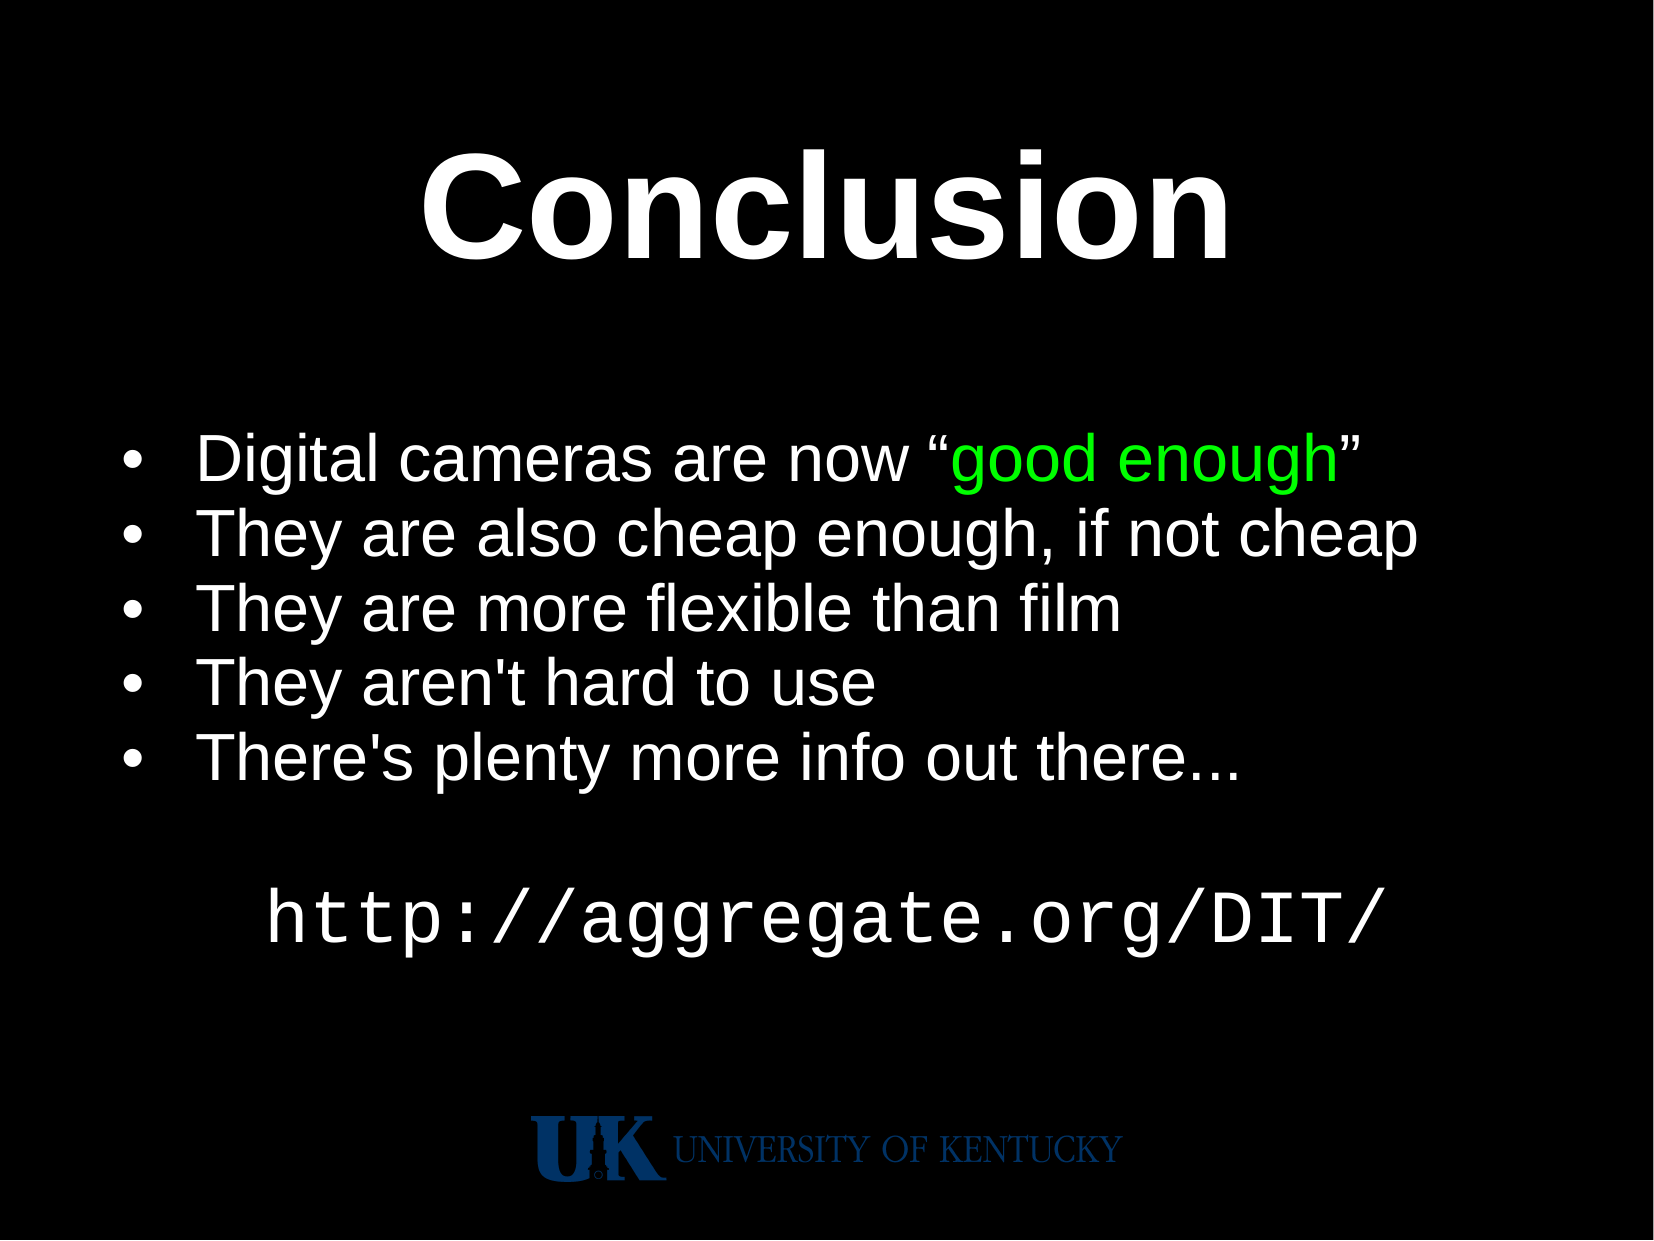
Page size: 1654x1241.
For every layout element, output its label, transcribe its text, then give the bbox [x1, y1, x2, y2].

title Conclusion [121, 102, 1534, 311]
picture [531, 1116, 1123, 1182]
subtitle • Digital cameras are now “good enough” • They are also cheap enough, if not cheap • They are more flexible than film • They aren't hard to use • There's plenty more info out there... http://aggregate.org/DIT/ [121, 344, 1534, 1127]
